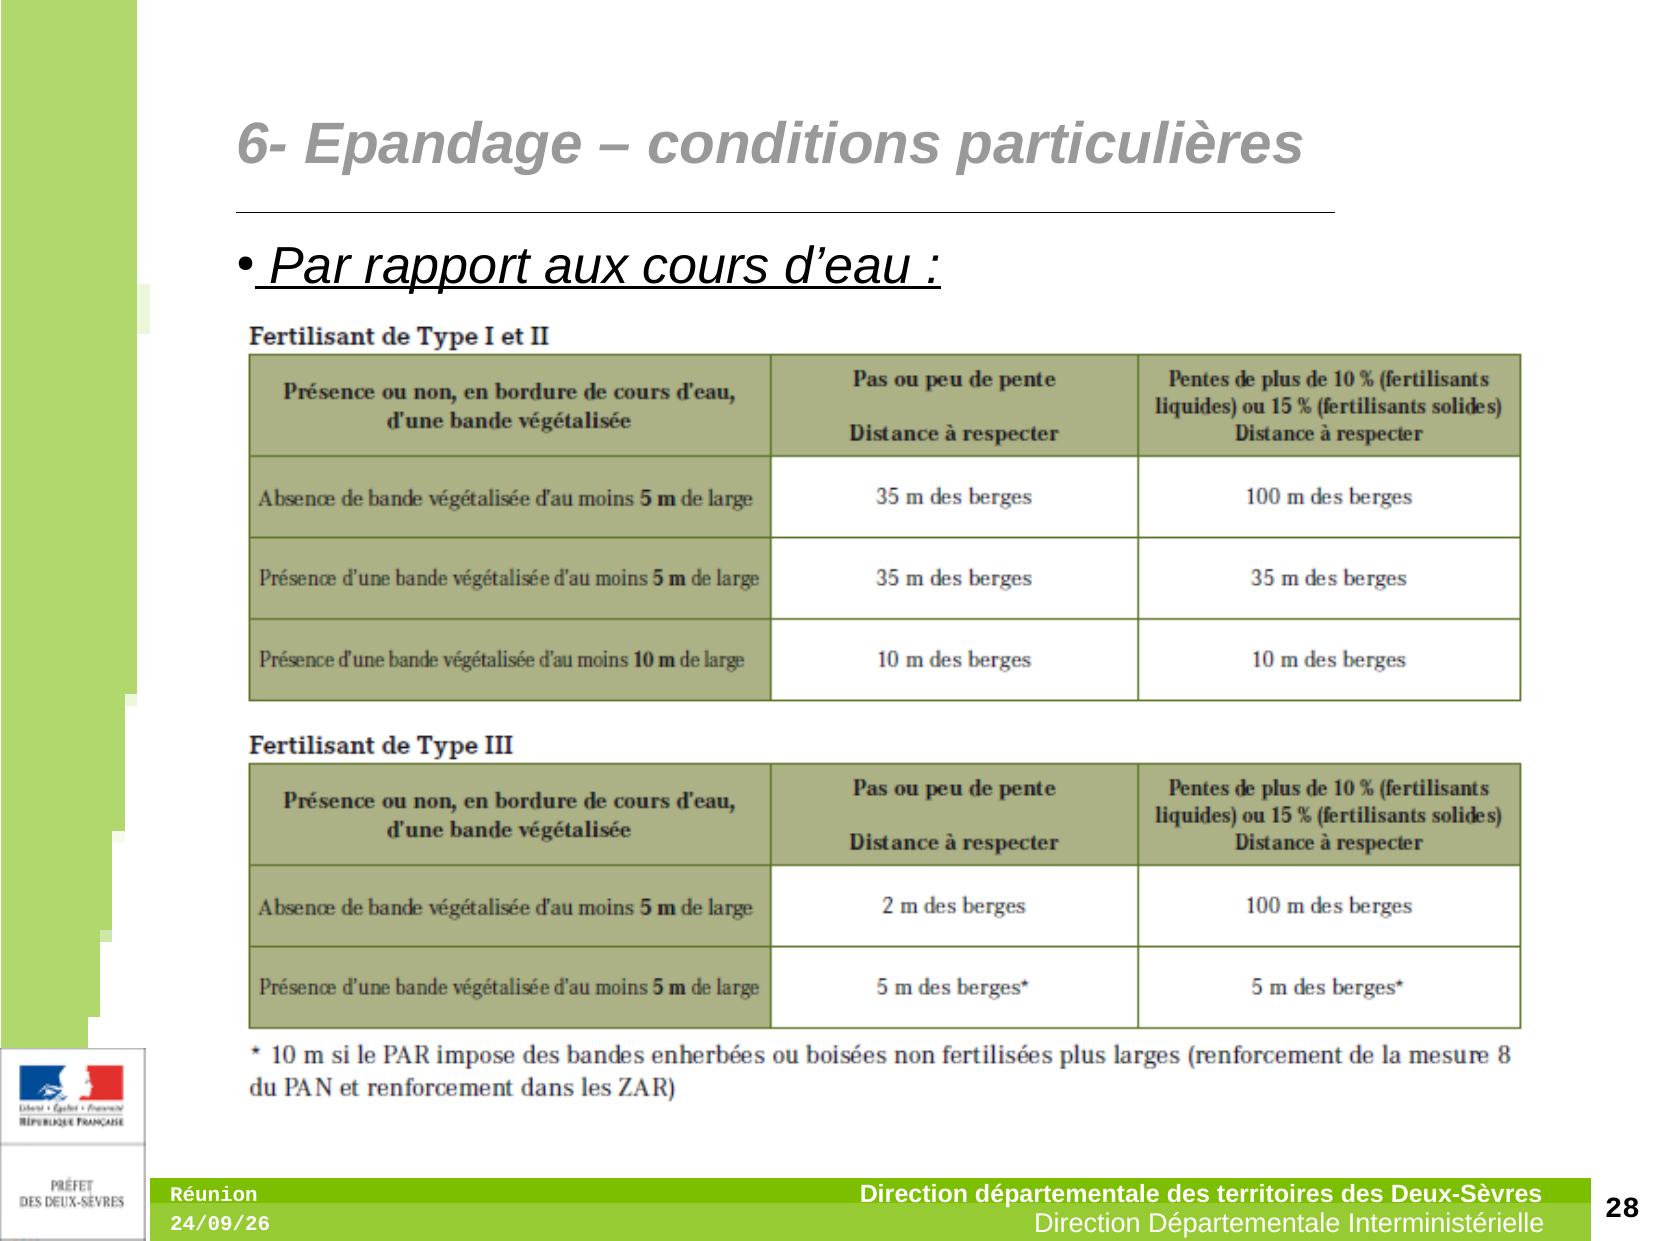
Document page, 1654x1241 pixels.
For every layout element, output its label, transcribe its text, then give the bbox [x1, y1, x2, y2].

title 6- Epandage – conditions particulières [236, 69, 1447, 218]
list Par rapport aux cours d’eau : [236, 236, 1359, 310]
picture [0, 0, 1654, 1241]
